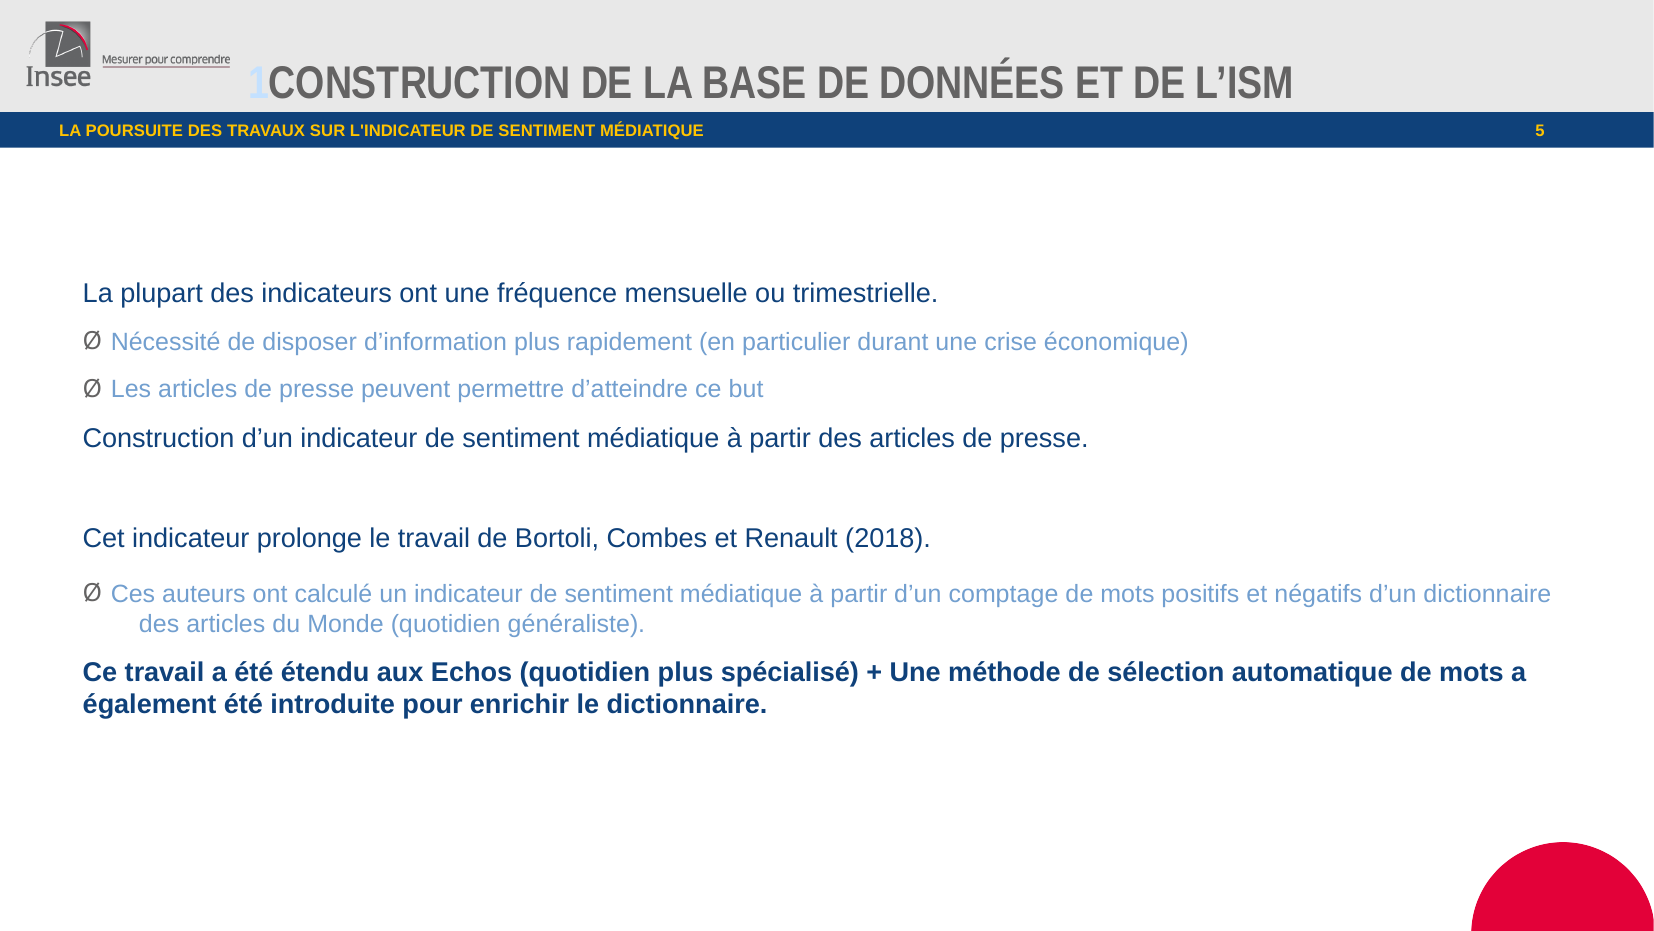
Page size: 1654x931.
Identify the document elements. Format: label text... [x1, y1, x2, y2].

title Construction de la base de données et de l’ism [248, 29, 1607, 103]
text_box [1535, 112, 1654, 148]
text_box La poursuite des travaux sur l'Indicateur de Sentiment Médiatique [59, 112, 1535, 148]
list La plupart des indicateurs ont une fréquence mensuelle ou trimestrielle. Nécessité de disposer d’information plus rapidement (en particulier durant une crise économique) Les articles de presse peuvent permettre d’atteindre ce but Construction d’un indicateur de sentiment médiatique à partir des articles de presse. Cet indicateur prolonge le travail de Bortoli, Combes et Renault (2018). Ces auteurs ont calculé un indicateur de sentiment médiatique à partir d’un comptage de mots positifs et négatifs d’un dictionnaire des articles du Monde (quotidien généraliste). Ce travail a été étendu aux Echos (quotidien plus spécialisé) + Une méthode de sélection automatique de mots a également été introduite pour enrichir le dictionnaire. [82, 217, 1571, 786]
